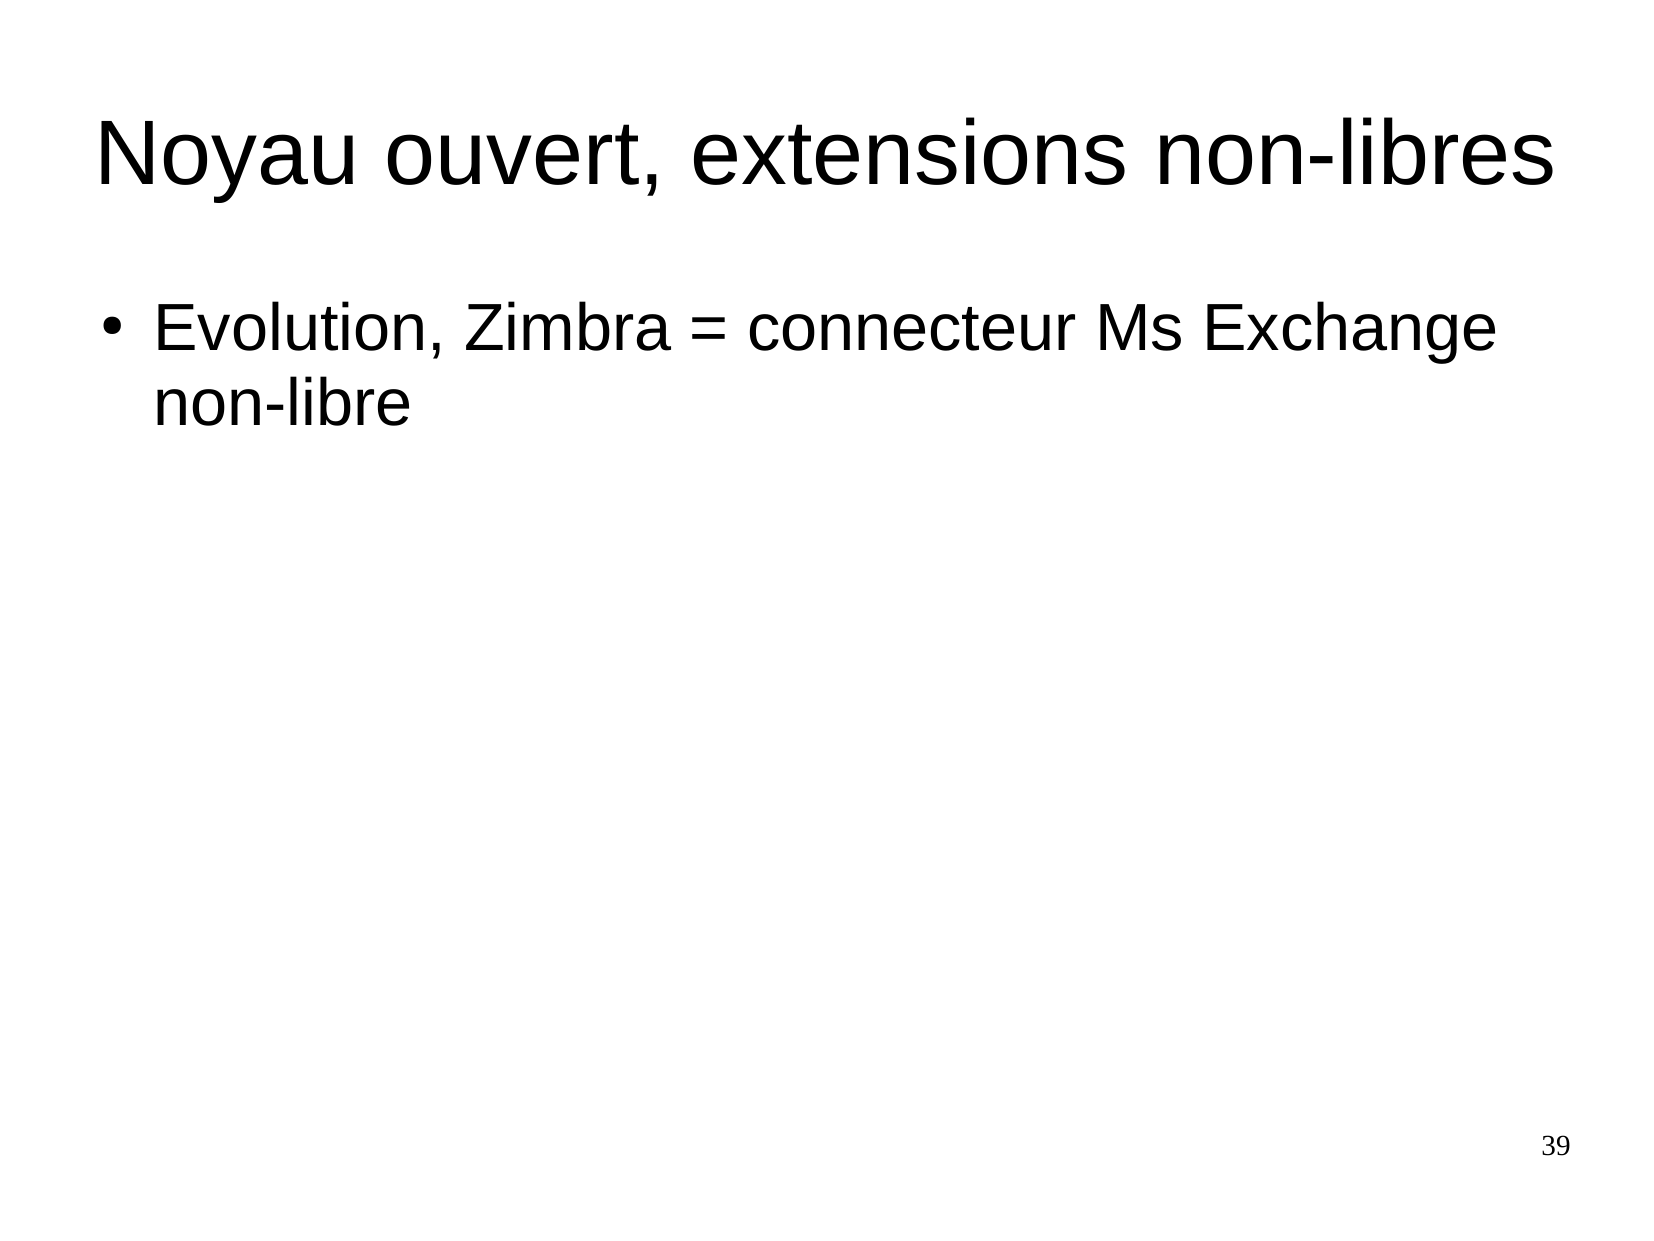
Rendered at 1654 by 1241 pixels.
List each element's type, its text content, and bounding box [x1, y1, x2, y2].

list Evolution, Zimbra = connecteur Ms Exchange non-libre [82, 290, 1538, 1010]
title Noyau ouvert, extensions non-libres [82, 49, 1571, 257]
